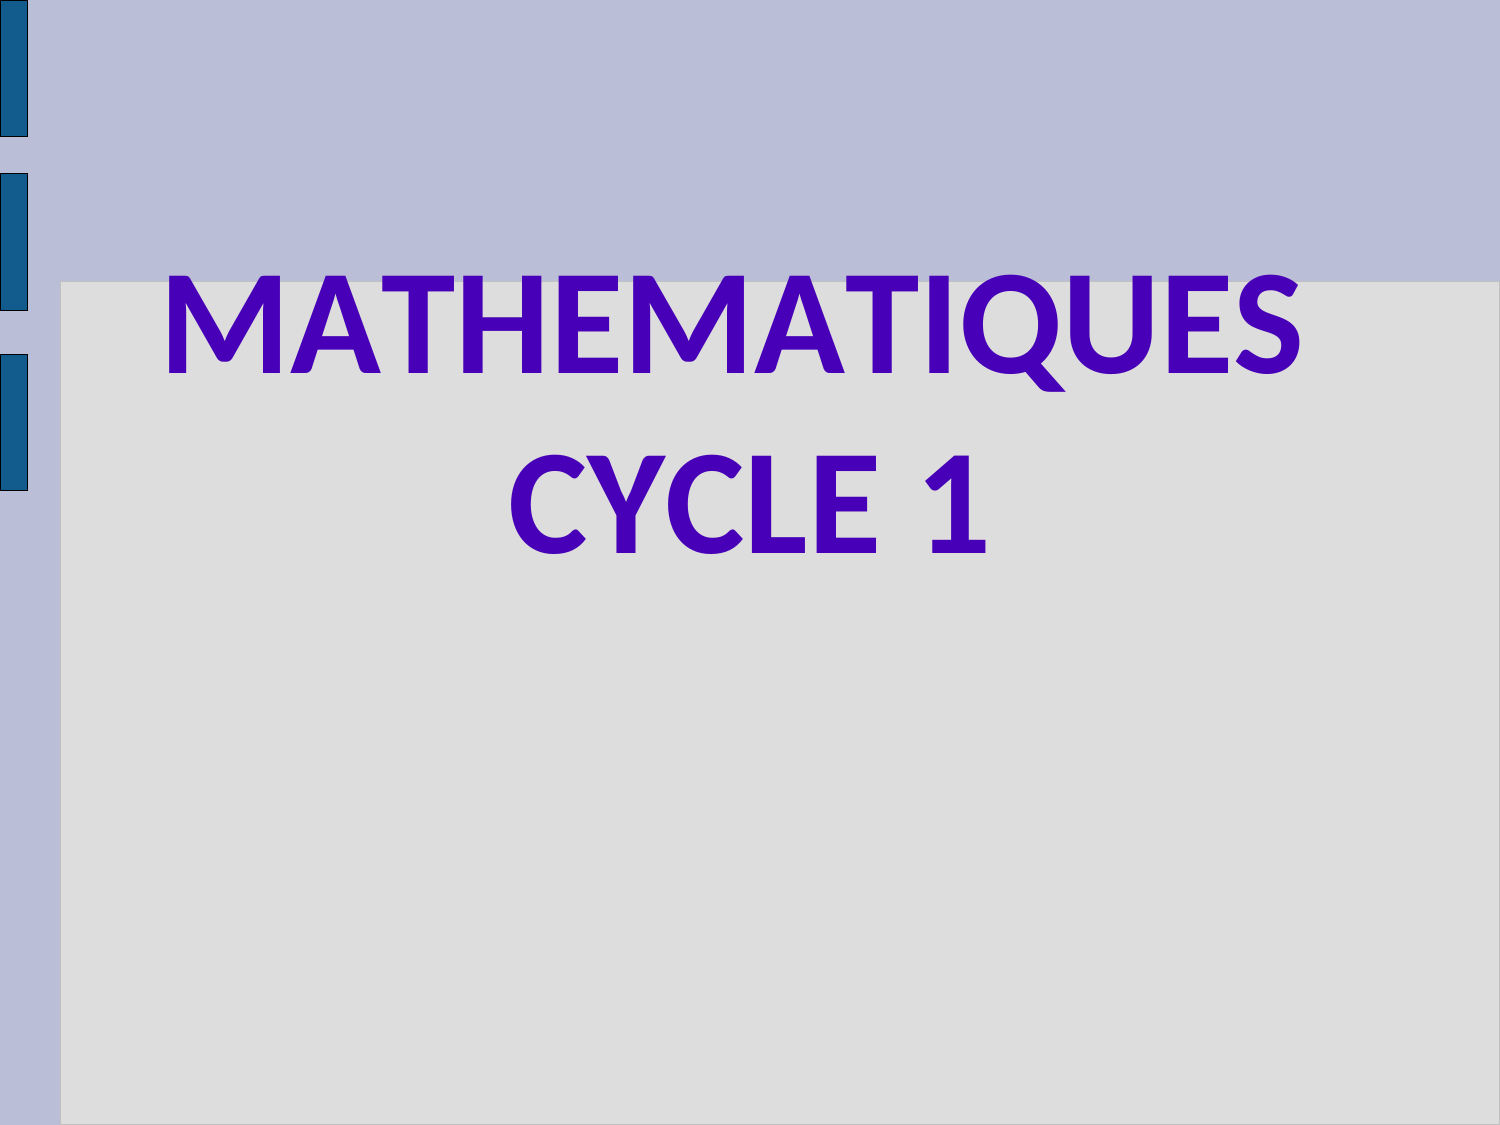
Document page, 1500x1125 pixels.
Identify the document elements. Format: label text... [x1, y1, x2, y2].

title MATHEMATIQUES CYCLE 1 [112, 208, 1388, 591]
